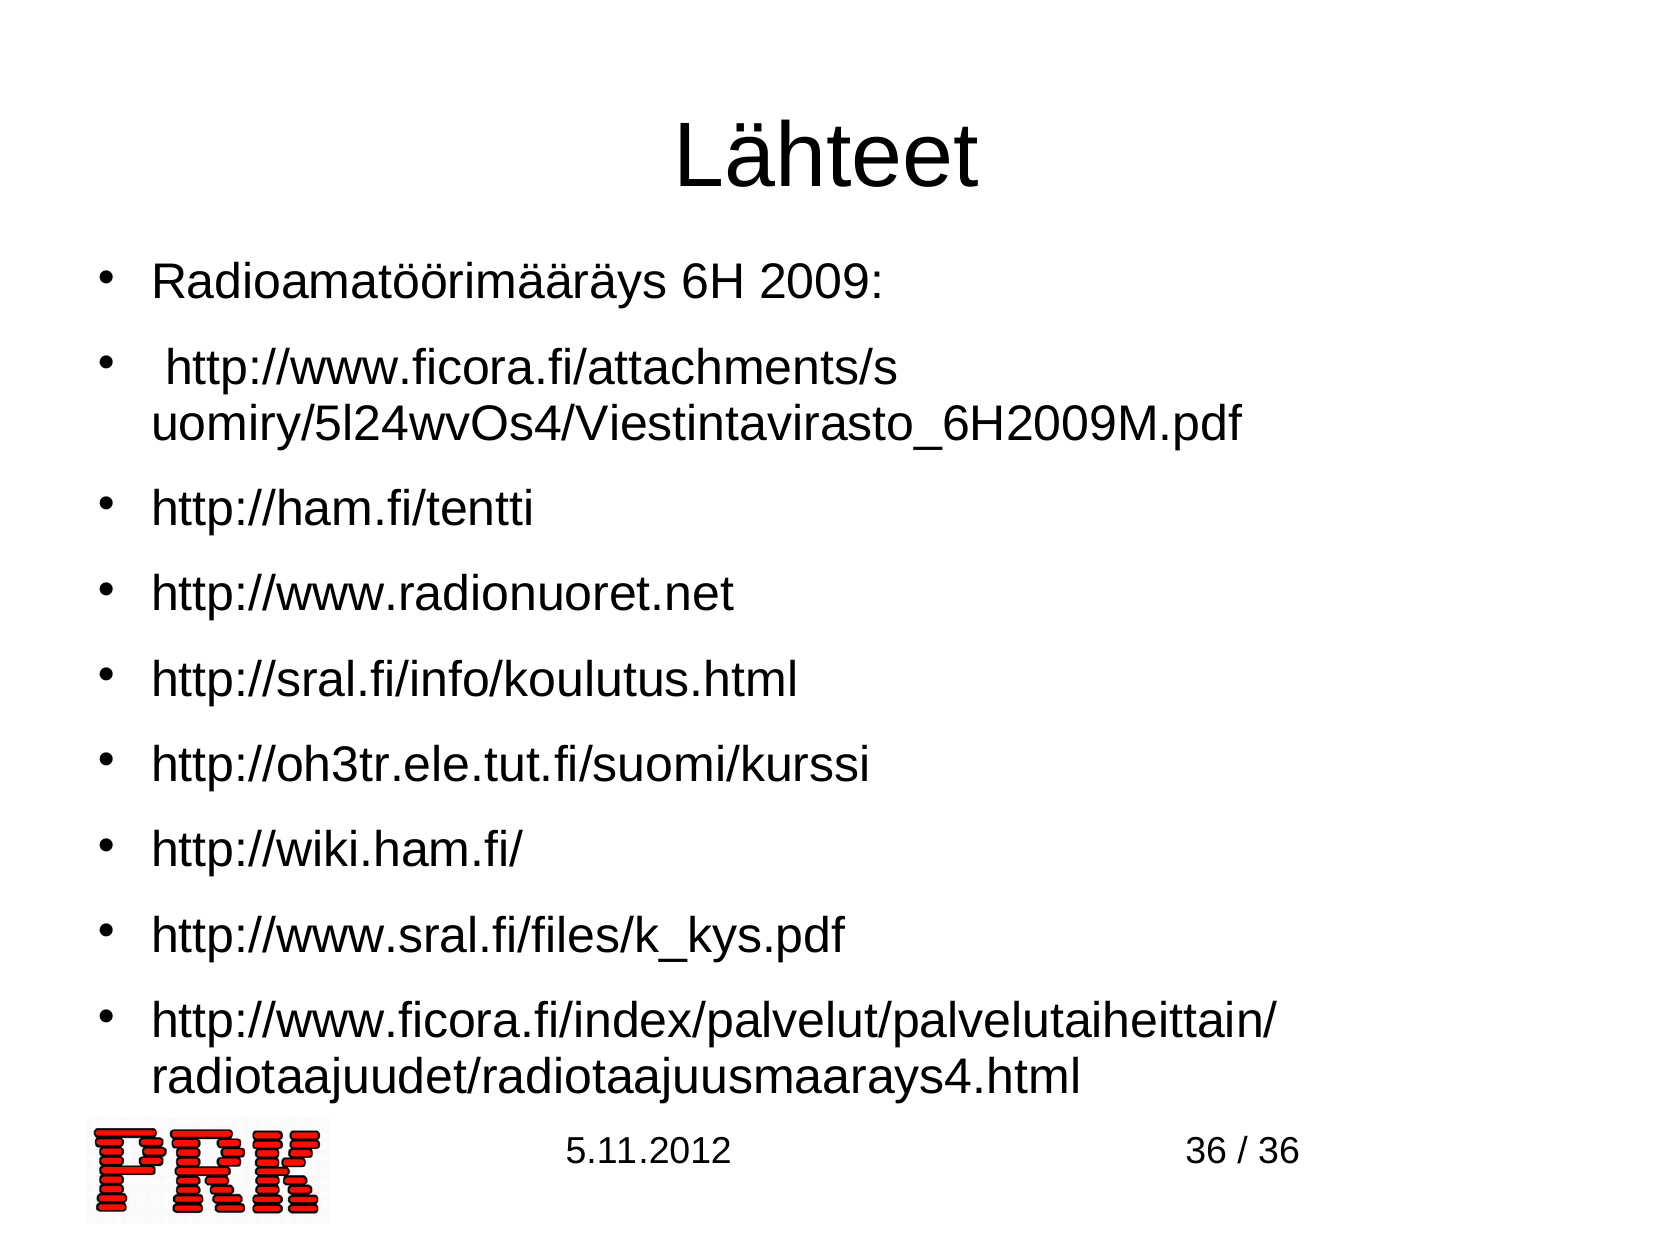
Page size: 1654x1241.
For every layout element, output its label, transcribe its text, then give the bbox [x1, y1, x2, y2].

list Radioamatöörimääräys 6H 2009: http://www.ficora.fi/attachments/s uomiry/5l24wvOs4/Viestintavirasto_6H2009M.pdf http://ham.fi/tentti http://www.radionuoret.net http://sral.fi/info/koulutus.html http://oh3tr.ele.tut.fi/suomi/kurssi http://wiki.ham.fi/ http://www.sral.fi/files/k_kys.pdf http://www.ficora.fi/index/palvelut/palvelutaiheittain/radiotaajuudet/radiotaajuusmaarays4.html [80, 249, 1569, 1105]
picture [87, 1117, 330, 1224]
title Lähteet [82, 49, 1571, 257]
